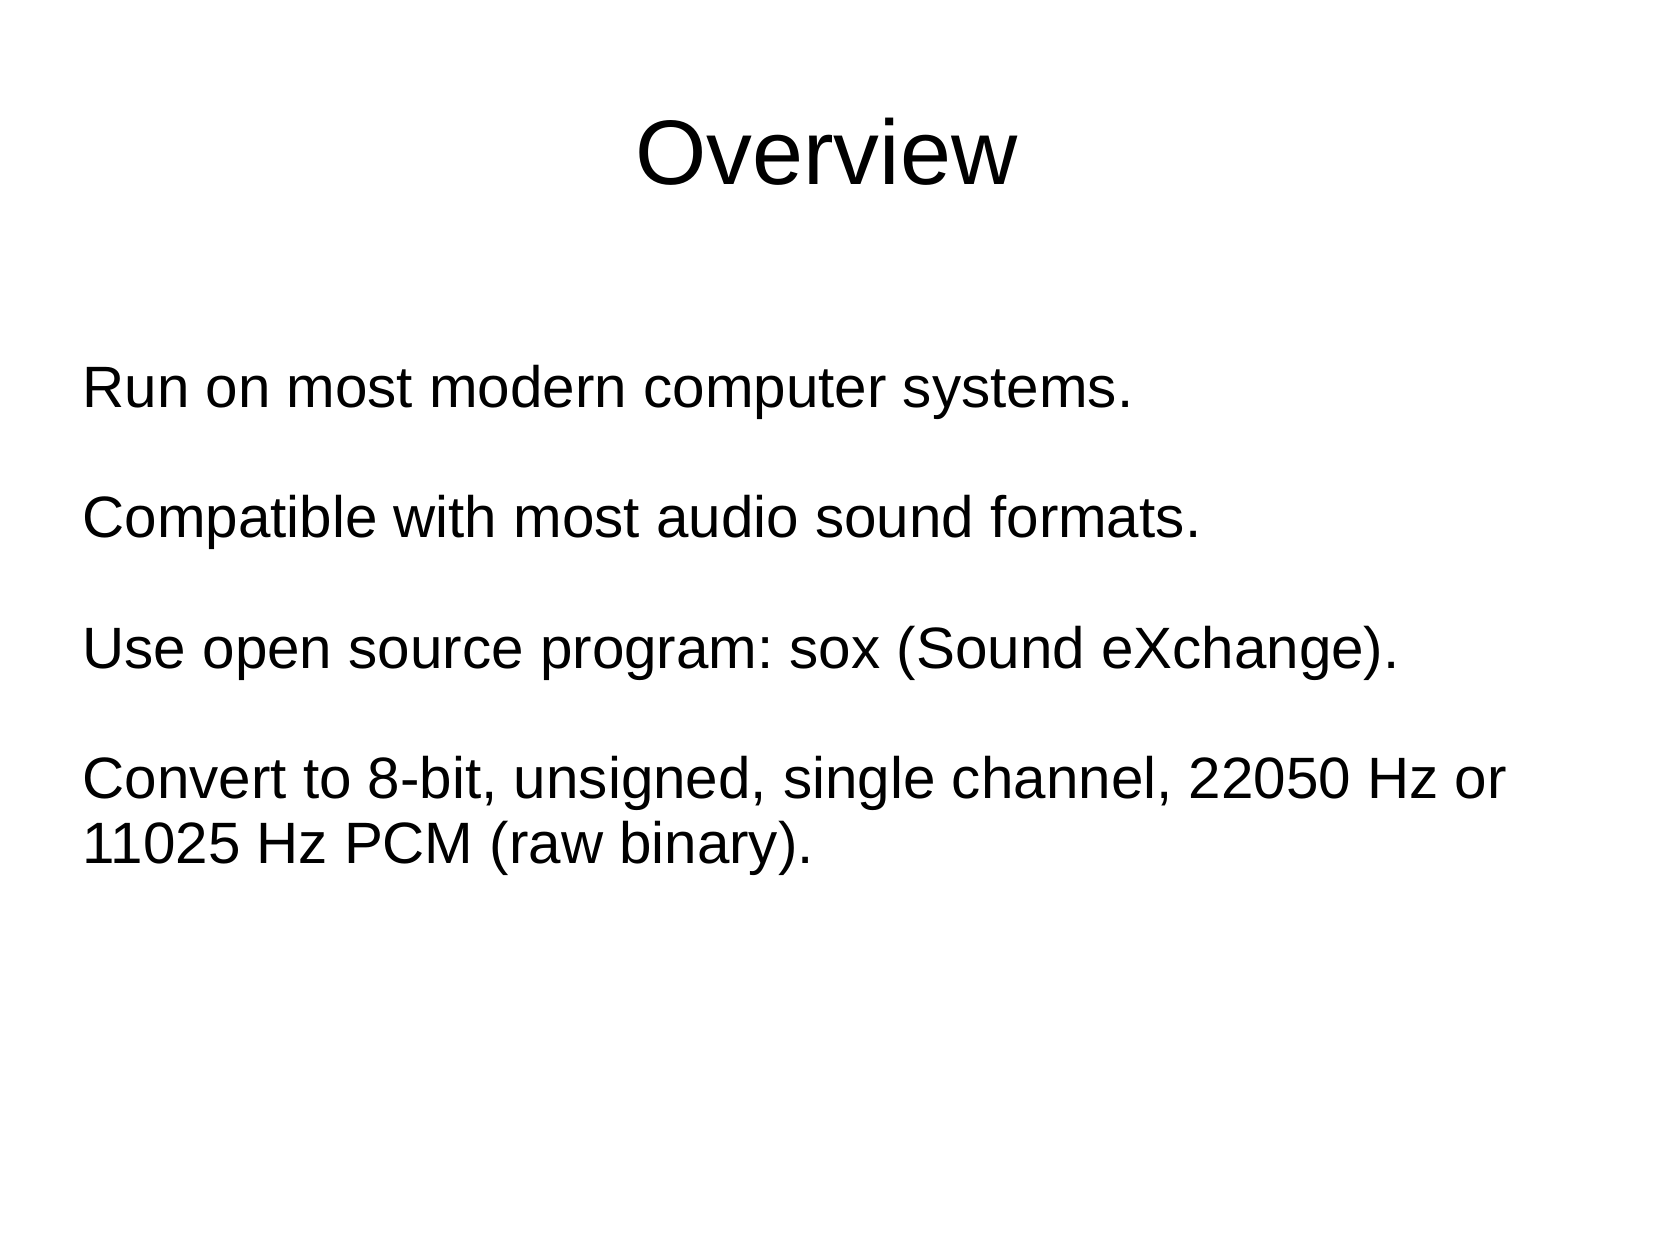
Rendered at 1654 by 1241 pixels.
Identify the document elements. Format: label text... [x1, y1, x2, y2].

title Overview [82, 49, 1571, 257]
subtitle Run on most modern computer systems. Compatible with most audio sound formats. Use open source program: sox (Sound eXchange). Convert to 8-bit, unsigned, single channel, 22050 Hz or 11025 Hz PCM (raw binary). [82, 290, 1571, 1010]
